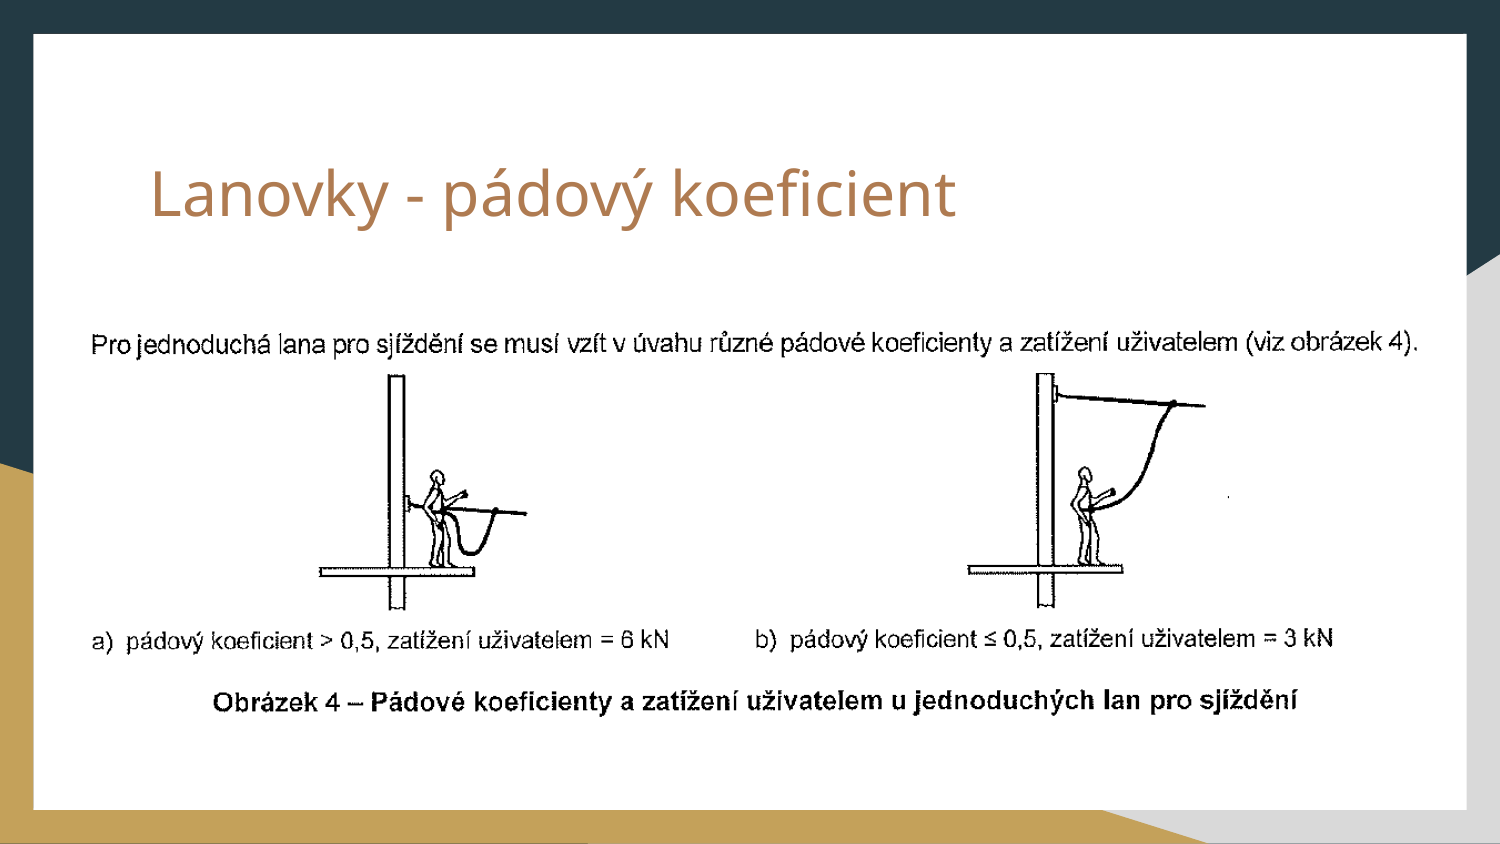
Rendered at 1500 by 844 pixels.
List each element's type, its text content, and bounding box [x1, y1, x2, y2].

title Lanovky - pádový koeficient [134, 138, 1366, 296]
picture [81, 326, 1443, 729]
